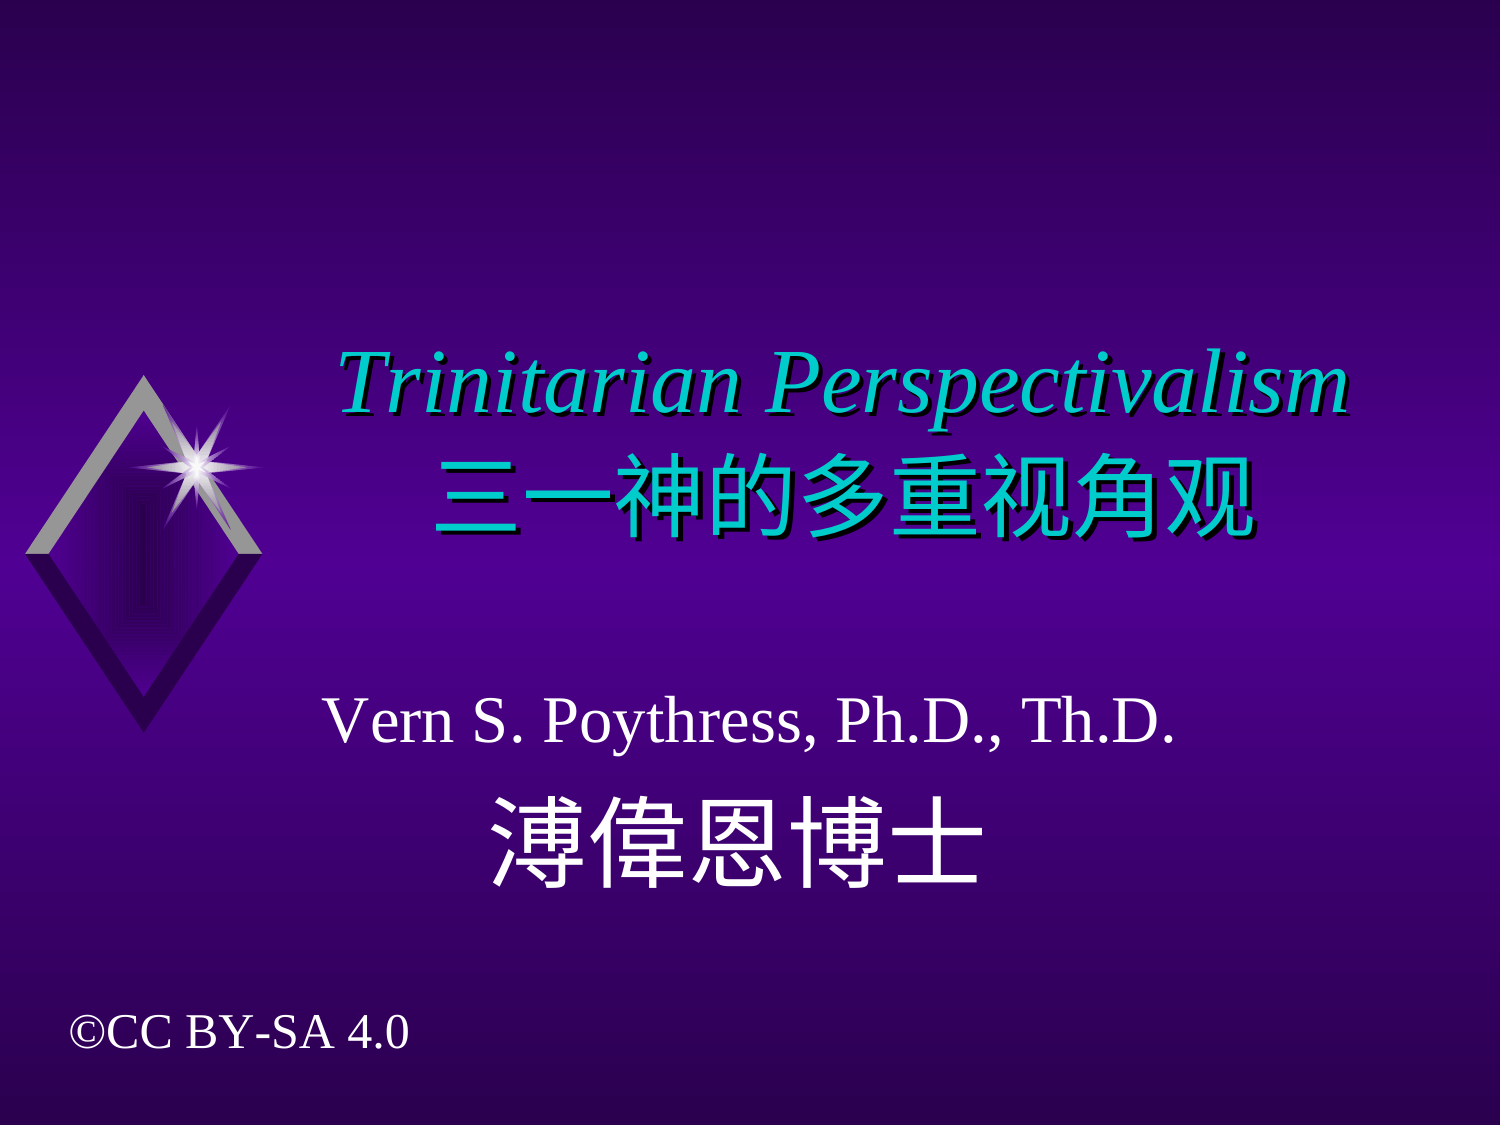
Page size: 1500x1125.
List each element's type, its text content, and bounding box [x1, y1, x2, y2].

text_box ©CC BY-SA 4.0 [53, 997, 476, 1068]
title Trinitarian Perspectivalism 三一神的多重视角观 [187, 320, 1500, 567]
subtitle Vern S. Poythress, Ph.D., Th.D. 溥偉恩博士 [225, 675, 1276, 963]
